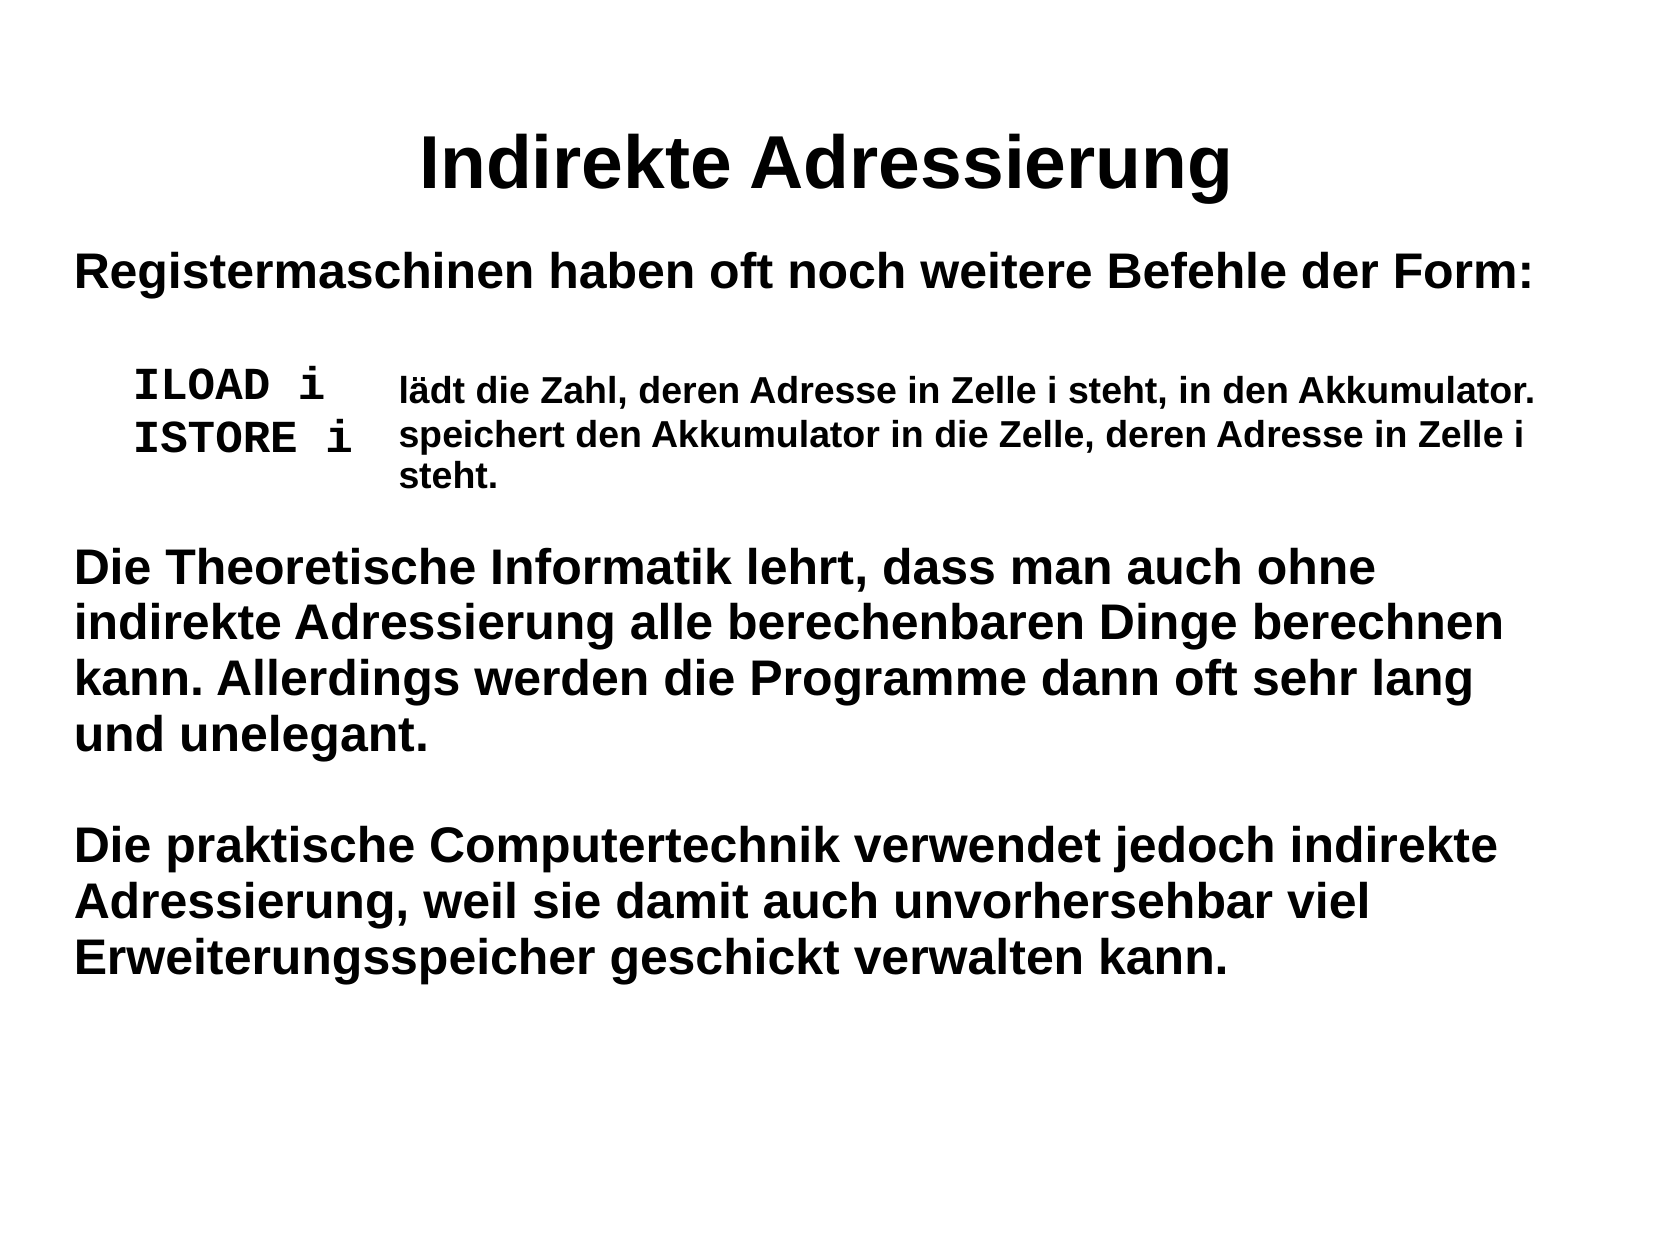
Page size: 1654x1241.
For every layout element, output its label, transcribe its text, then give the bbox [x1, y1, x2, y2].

text_box lädt die Zahl, deren Adresse in Zelle i steht, in den Akkumulator. speichert den Akkumulator in die Zelle, deren Adresse in Zelle i steht. [383, 354, 1565, 508]
text_box Die Theoretische Informatik lehrt, dass man auch ohne indirekte Adressierung alle berechenbaren Dinge berechnen kann. Allerdings werden die Programme dann oft sehr lang und unelegant. Die praktische Computertechnik verwendet jedoch indirekte Adressierung, weil sie damit auch unvorhersehbar viel Erweiterungsspeicher geschickt verwalten kann. [59, 531, 1595, 1003]
text_box Registermaschinen haben oft noch weitere Befehle der Form: [59, 236, 1595, 309]
title Indirekte Adressierung [88, 78, 1565, 236]
text_box ILOAD i ISTORE i [118, 354, 383, 474]
